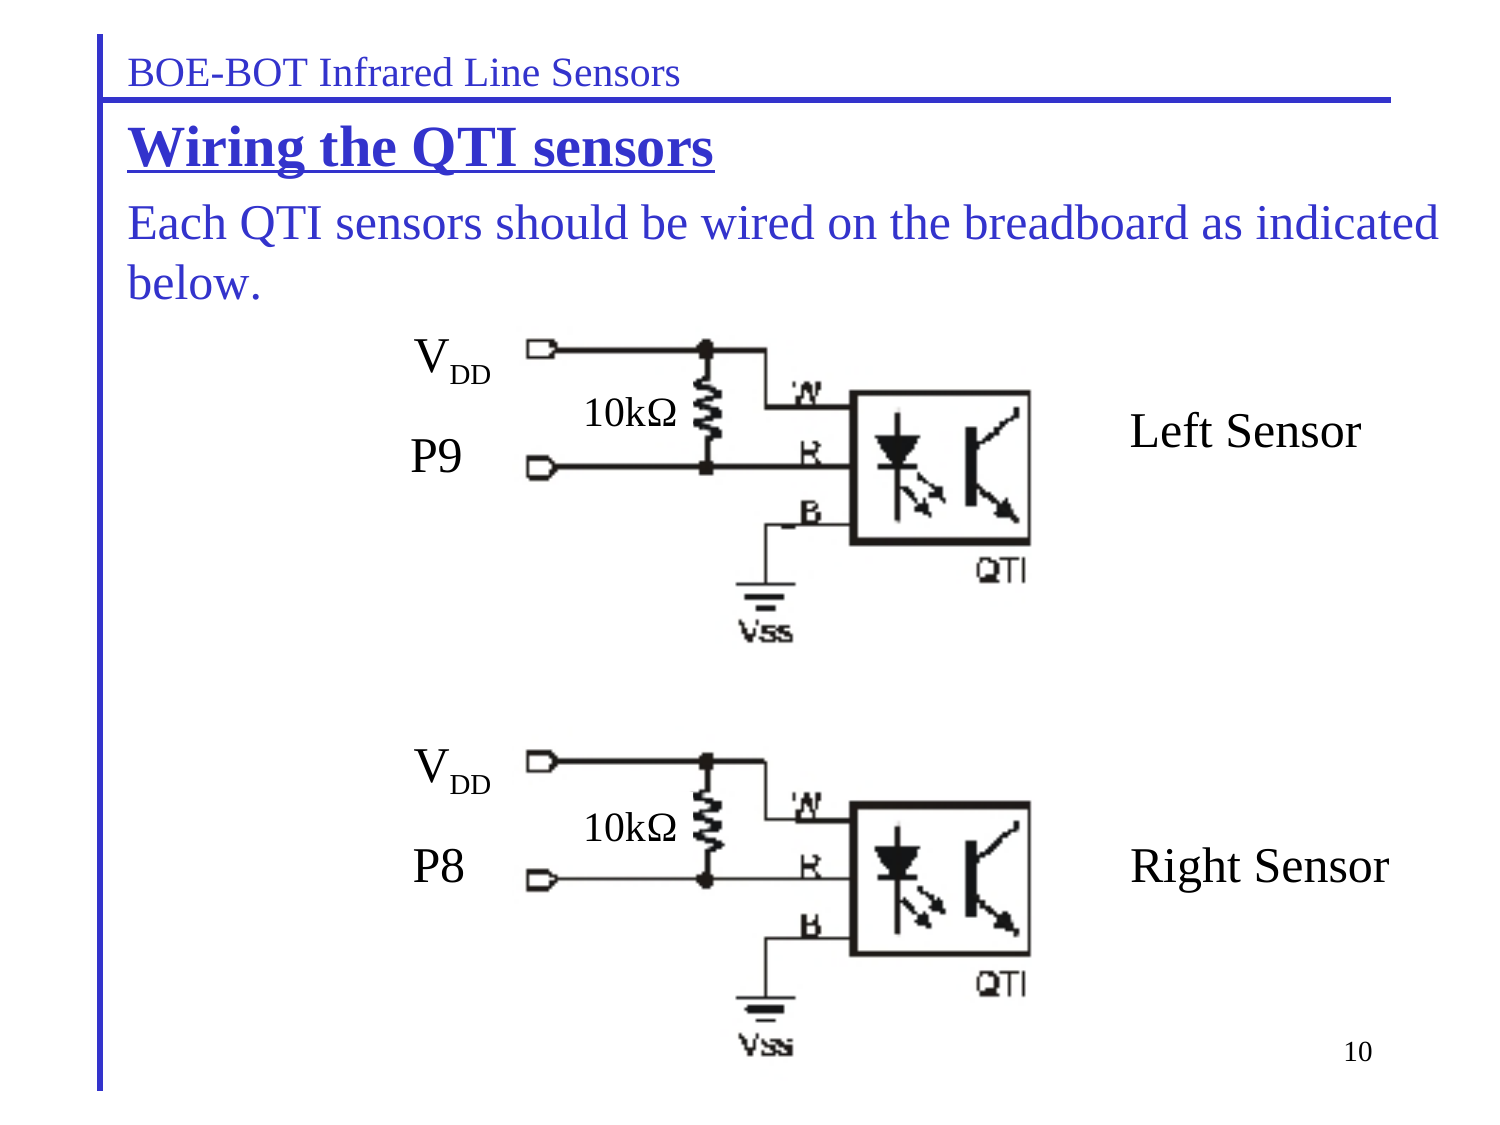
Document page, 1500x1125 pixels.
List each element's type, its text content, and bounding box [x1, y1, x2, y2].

text_box Right Sensor [1115, 824, 1405, 901]
text_box BOE-BOT Infrared Line Sensors [112, 37, 1450, 88]
text_box <number> [1074, 1025, 1388, 1101]
text_box 10kΩ [568, 377, 694, 443]
text_box VDD [398, 314, 507, 399]
text_box Wiring the QTI sensors Each QTI sensors should be wired on the breadboard as indicated below. [112, 99, 1500, 314]
picture [512, 314, 1075, 1081]
text_box 10kΩ [568, 791, 694, 858]
text_box P8 [397, 824, 481, 901]
text_box VDD [398, 724, 507, 809]
text_box Left Sensor [1114, 389, 1377, 466]
text_box P9 [395, 414, 478, 491]
